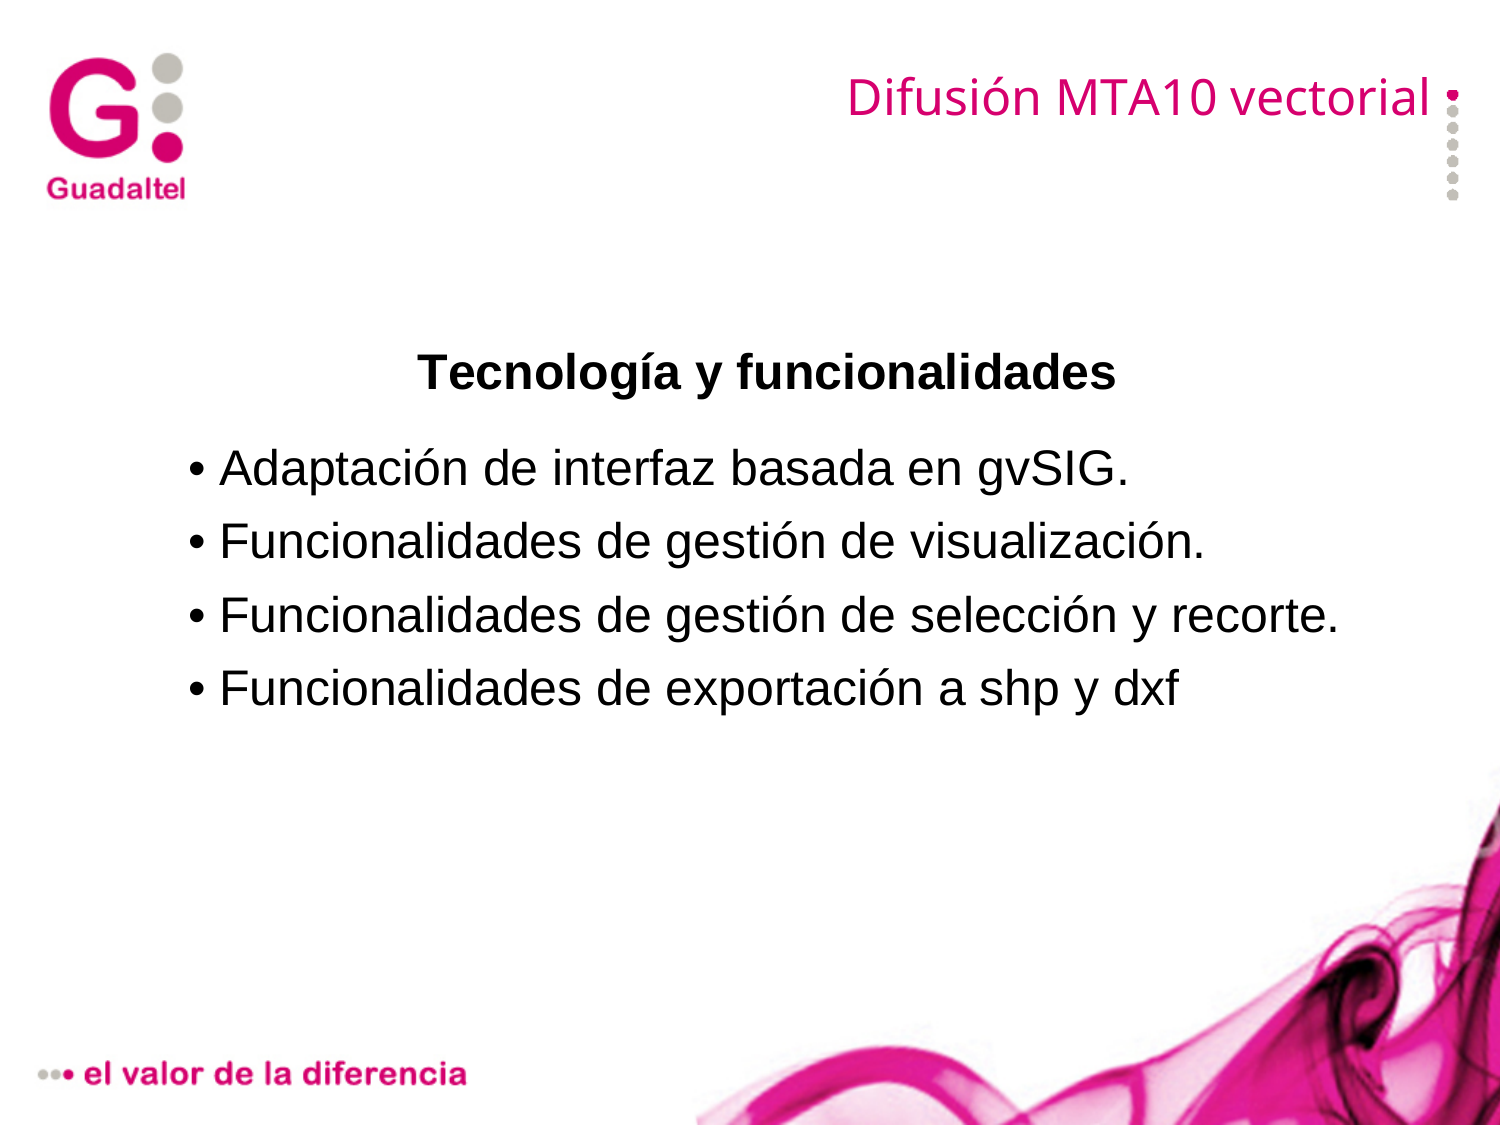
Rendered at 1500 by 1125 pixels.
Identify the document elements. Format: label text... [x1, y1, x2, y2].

text_box Difusión MTA10 vectorial [472, 54, 1447, 126]
picture [0, 0, 1500, 1125]
text_box Tecnología y funcionalidades [402, 337, 1133, 408]
text_box Adaptación de interfaz basada en gvSIG. Funcionalidades de gestión de visualización. Funcionalidades de gestión de selección y recorte. Funcionalidades de exportación a shp y dxf [173, 371, 1357, 724]
